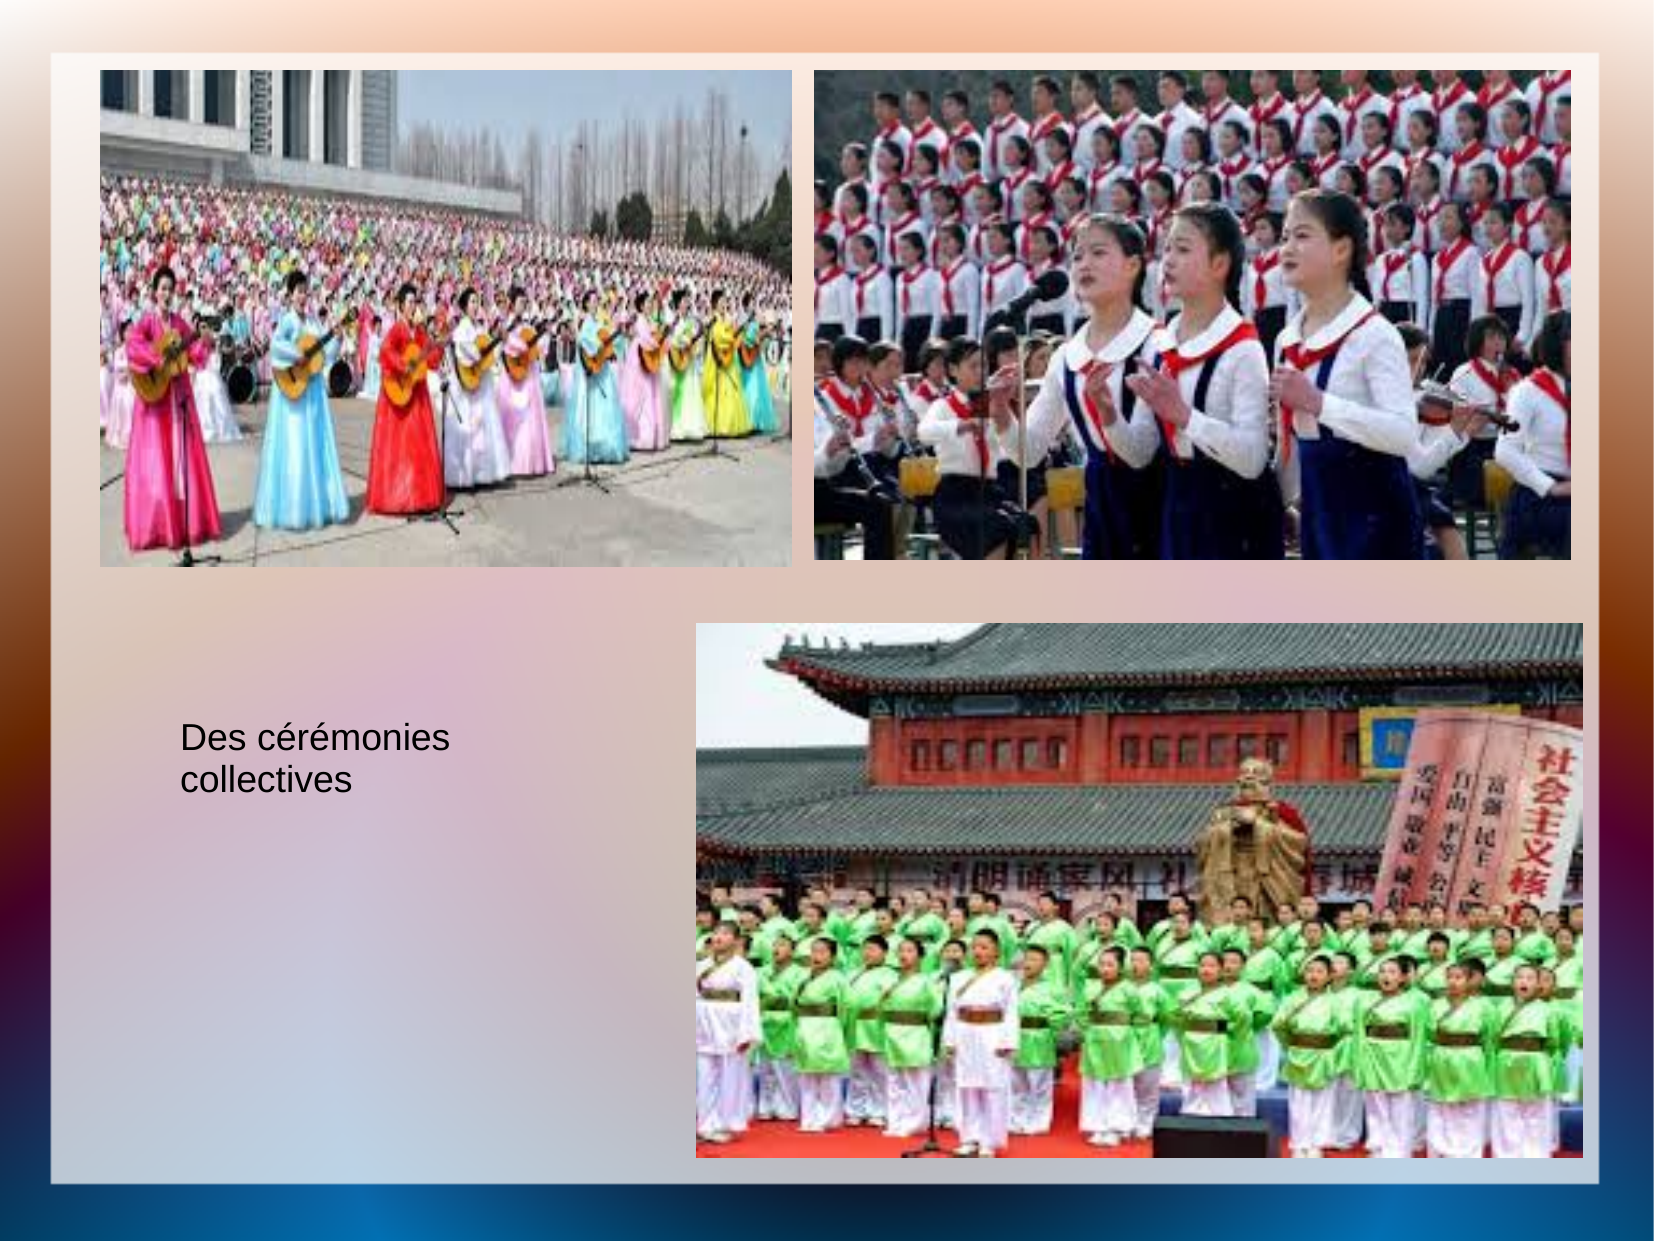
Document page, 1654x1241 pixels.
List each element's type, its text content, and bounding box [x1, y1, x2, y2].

picture [0, 0, 1654, 1241]
text_box Des cérémonies collectives [165, 708, 466, 808]
